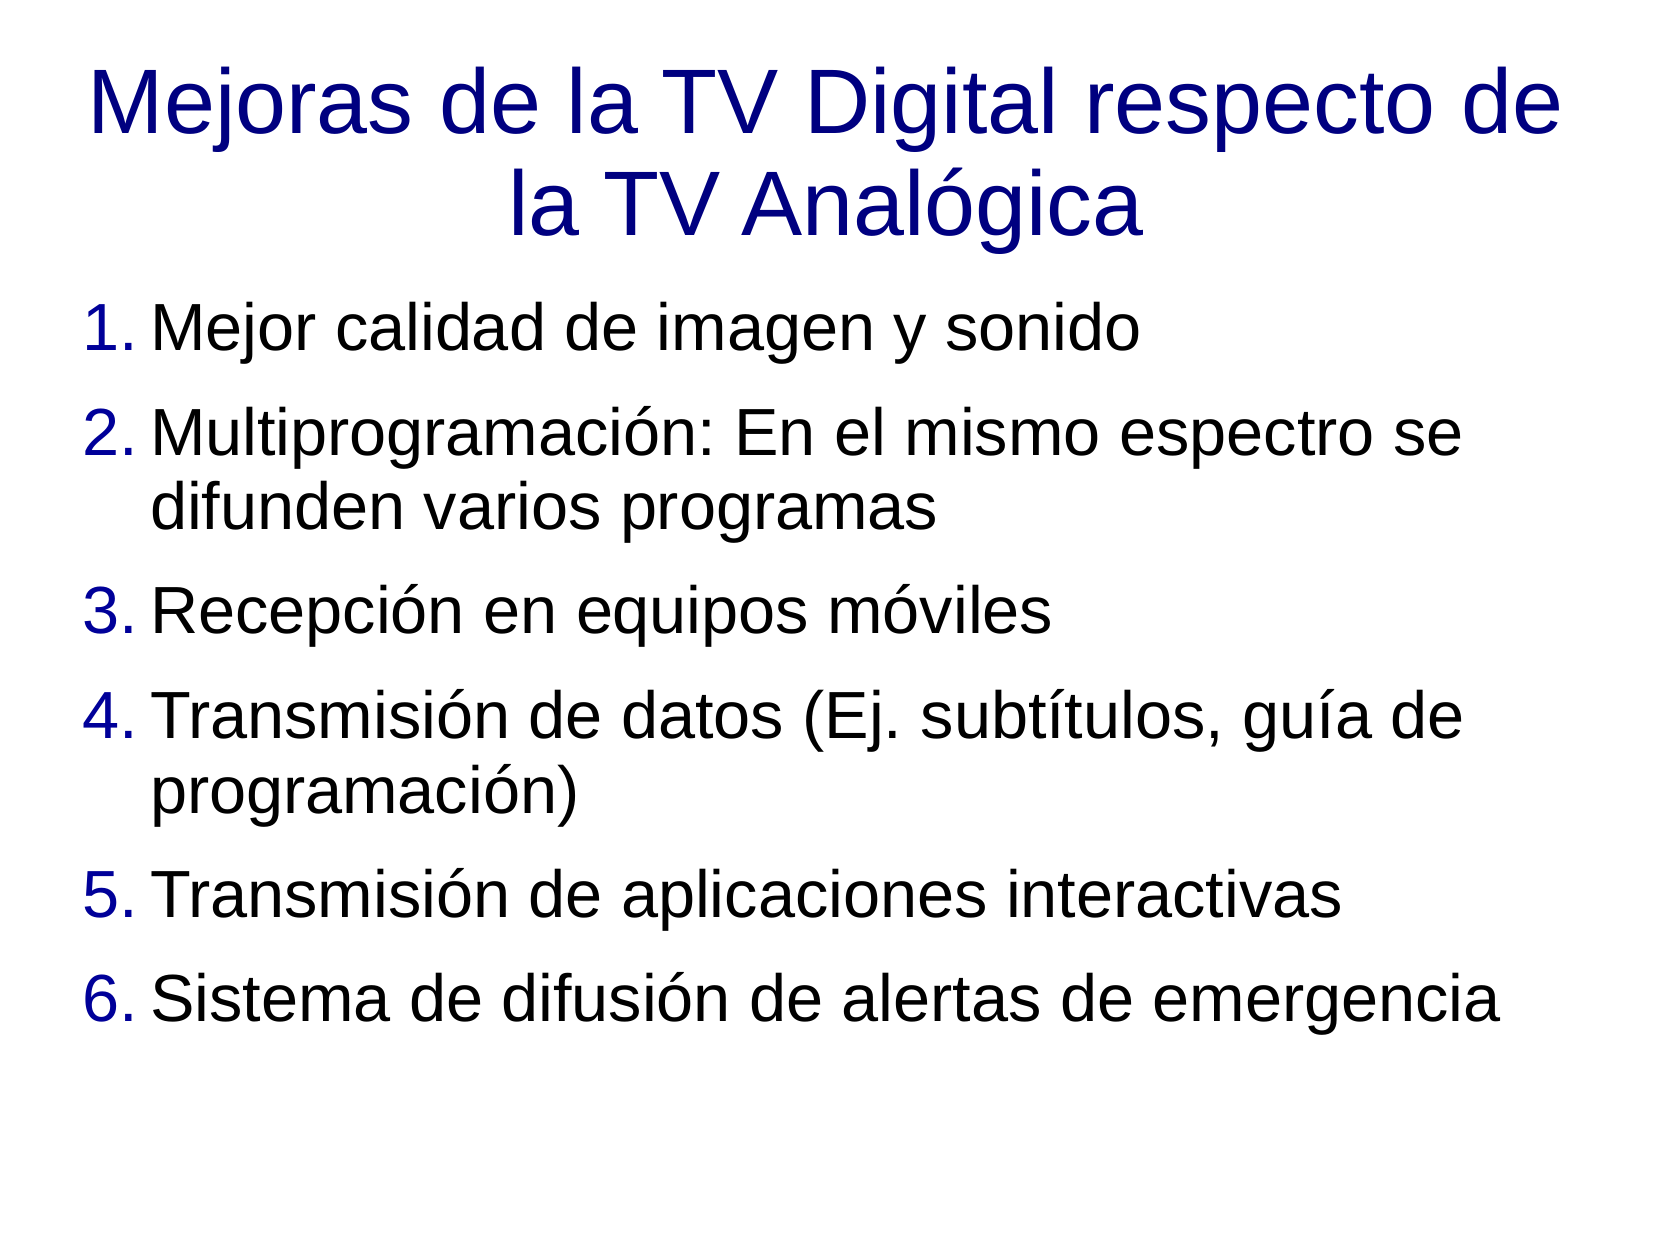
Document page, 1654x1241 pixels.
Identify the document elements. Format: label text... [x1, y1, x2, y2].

title Mejoras de la TV Digital respecto de la TV Analógica [82, 49, 1571, 257]
list Mejor calidad de imagen y sonido Multiprogramación: En el mismo espectro se difunden varios programas Recepción en equipos móviles Transmisión de datos (Ej. subtítulos, guía de programación) Transmisión de aplicaciones interactivas Sistema de difusión de alertas de emergencia [82, 290, 1538, 1121]
